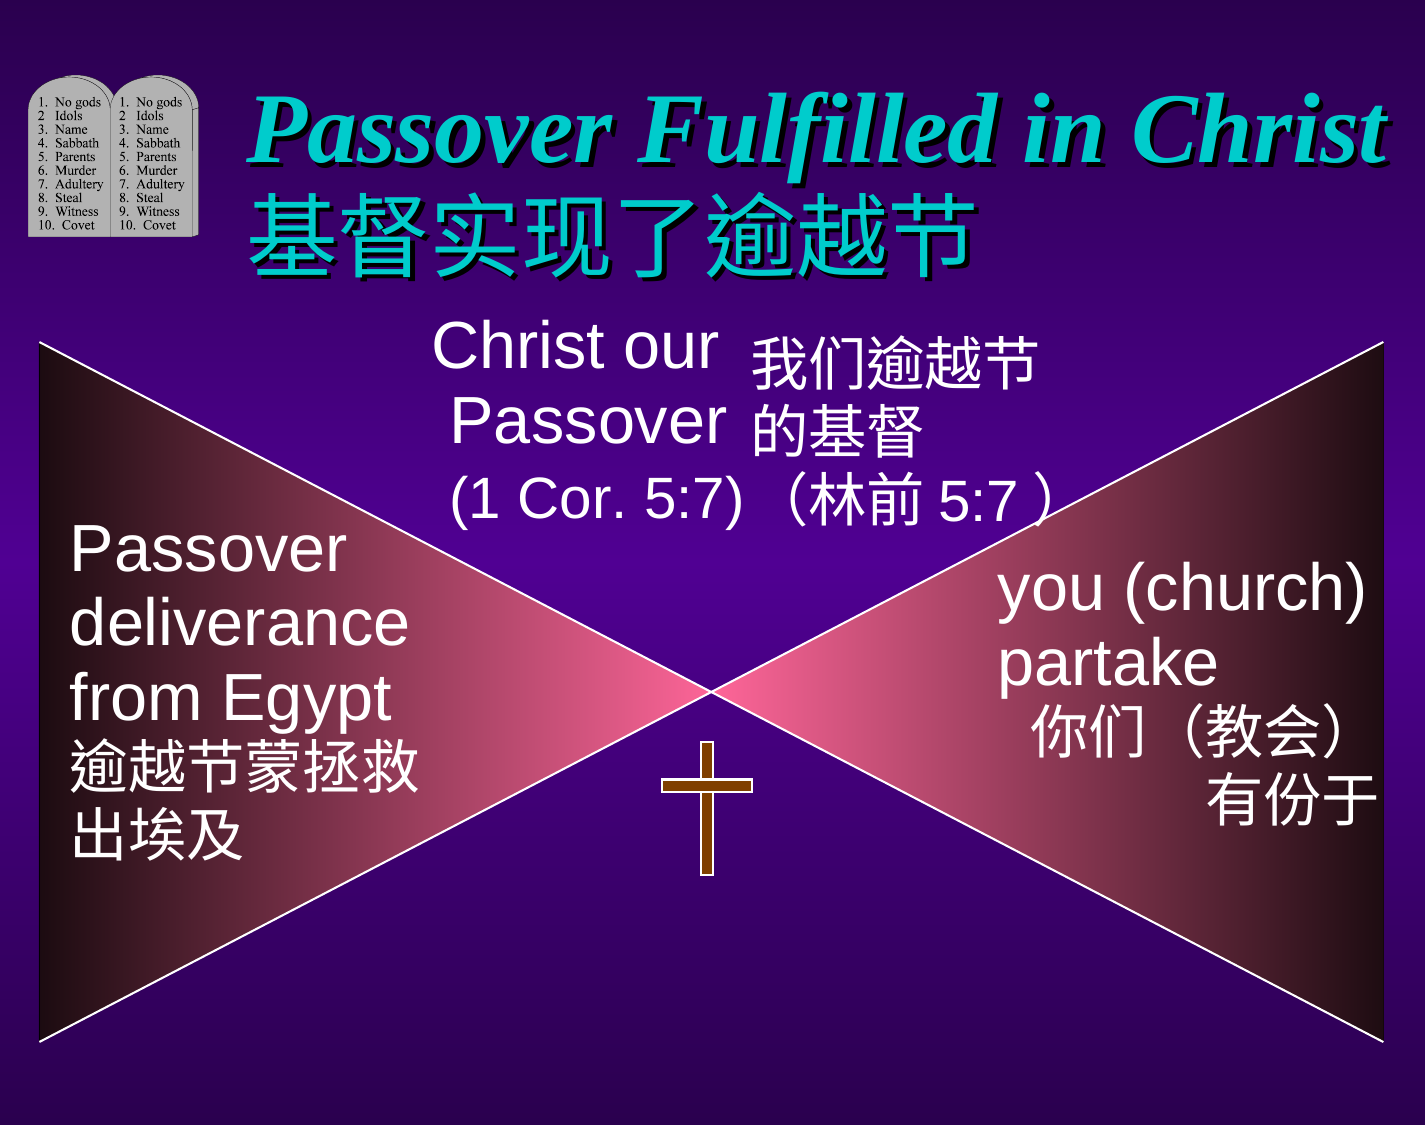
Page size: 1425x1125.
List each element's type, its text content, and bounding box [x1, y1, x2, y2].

text_box [1006, 843, 1384, 1040]
text_box 我们逾越节的基督 （林前5:7） [734, 324, 1115, 543]
title Passover Fulfilled in Christ 基督实现了逾越节 [231, 64, 1420, 301]
text_box [38, 344, 348, 1041]
text_box [716, 553, 982, 831]
text_box [518, 594, 707, 791]
text_box Christ our Passover (1 Cor. 5:7) [415, 300, 796, 541]
text_box you (church) partake 你们（教会）有份于 [982, 542, 1396, 843]
text_box [1115, 344, 1384, 542]
text_box Passover deliverance from Egypt 逾越节蒙拯救 出埃及 [54, 503, 518, 879]
text_box [661, 741, 753, 875]
